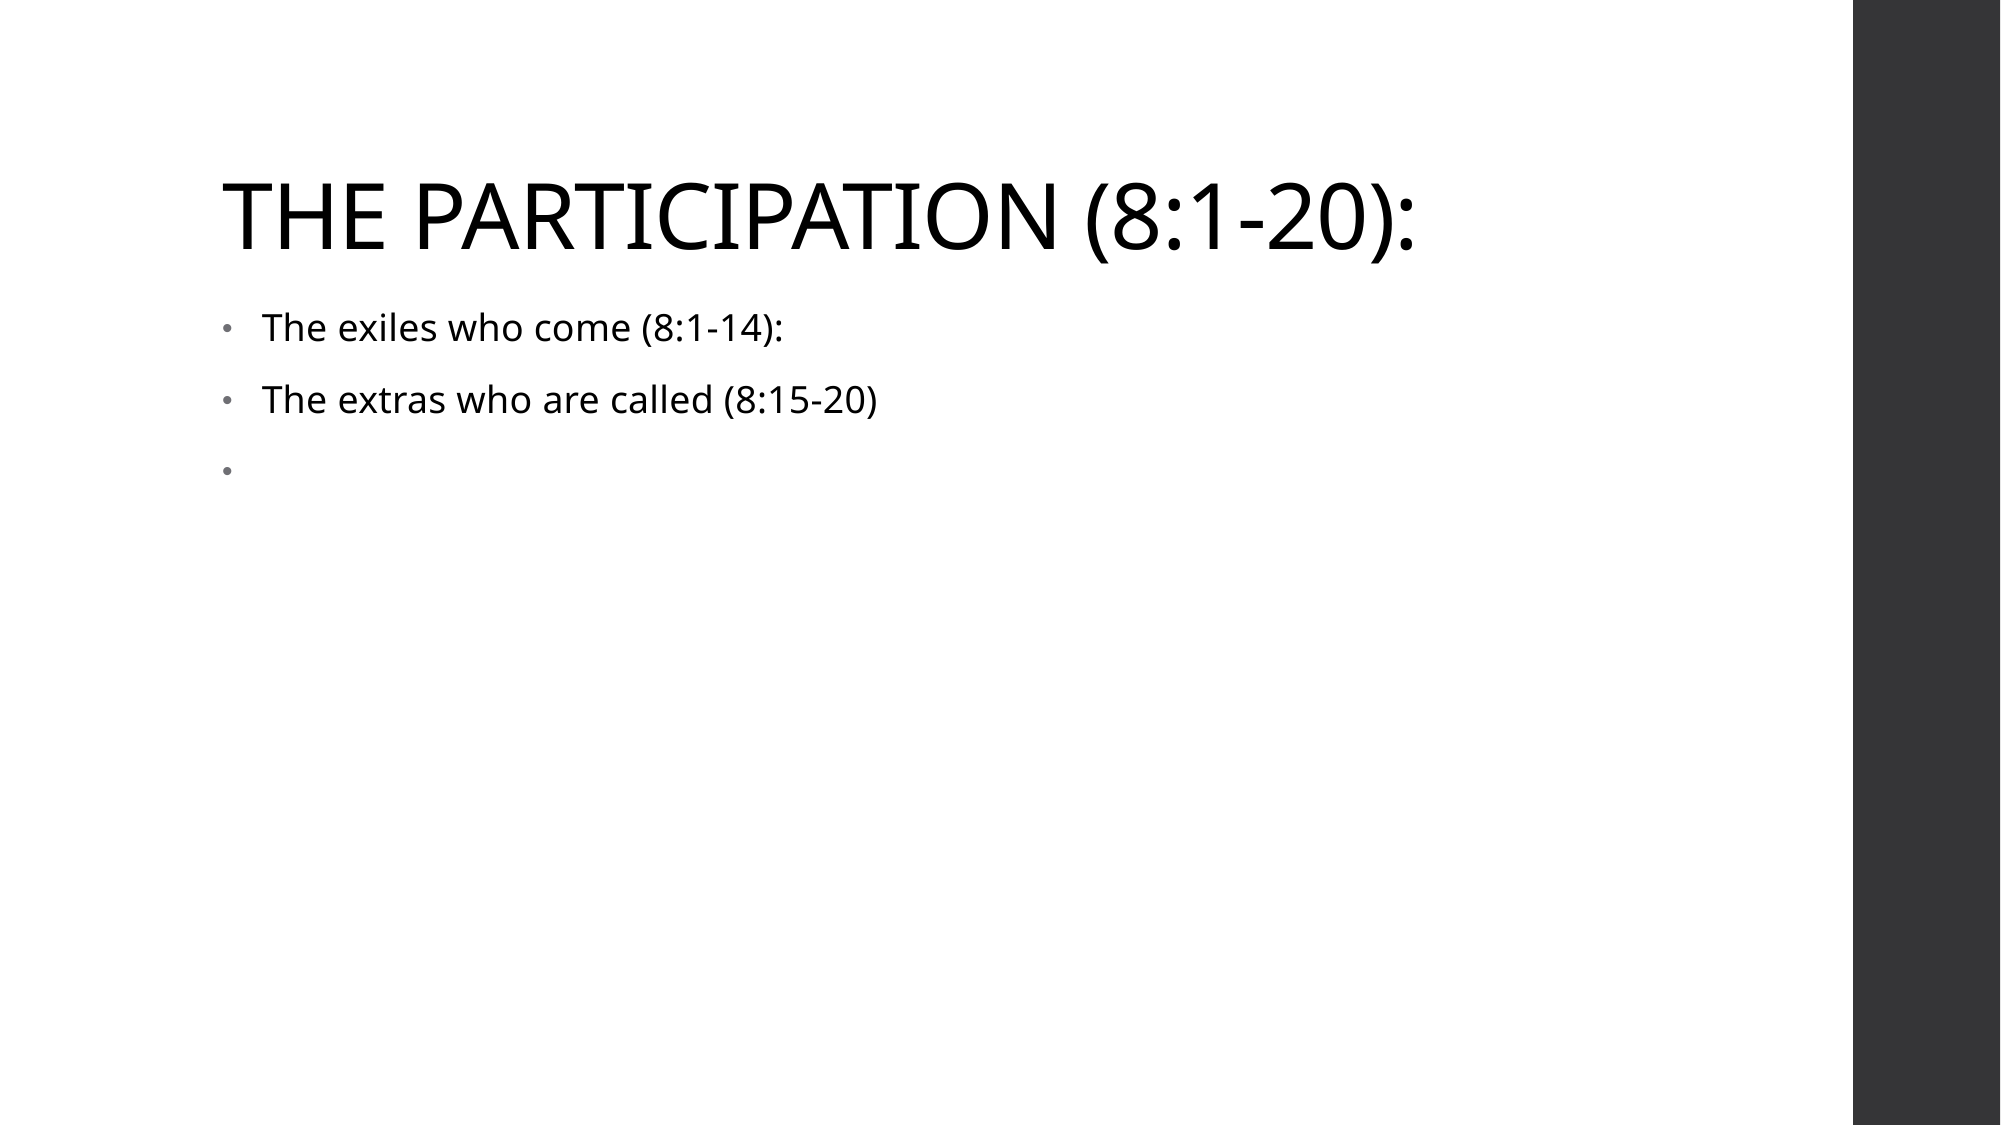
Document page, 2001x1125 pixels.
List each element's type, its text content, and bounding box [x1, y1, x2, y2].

list The exiles who come (8:1-14): The extras who are called (8:15-20) [206, 299, 1617, 1014]
title THE PARTICIPATION (8:1-20): [206, 60, 1797, 278]
